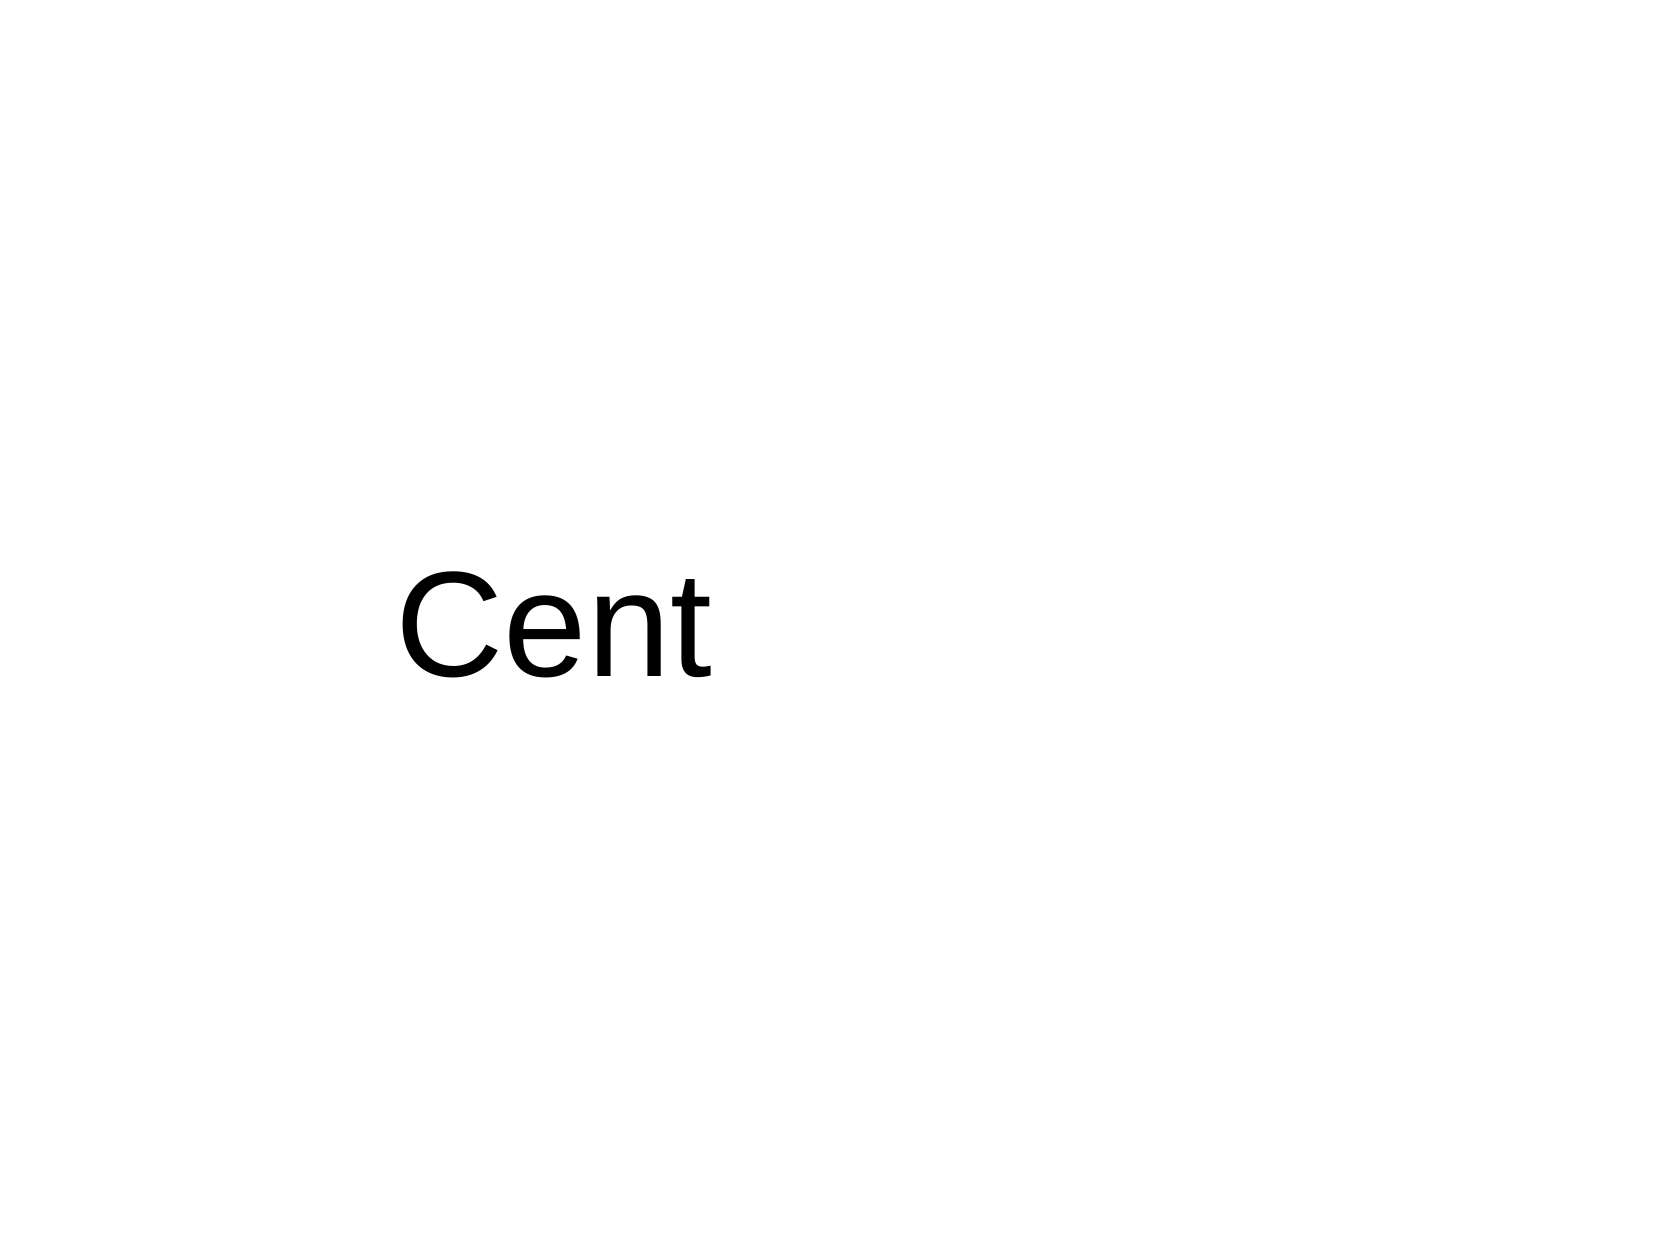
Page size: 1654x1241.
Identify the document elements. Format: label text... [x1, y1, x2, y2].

text_box Cent [380, 533, 1279, 717]
